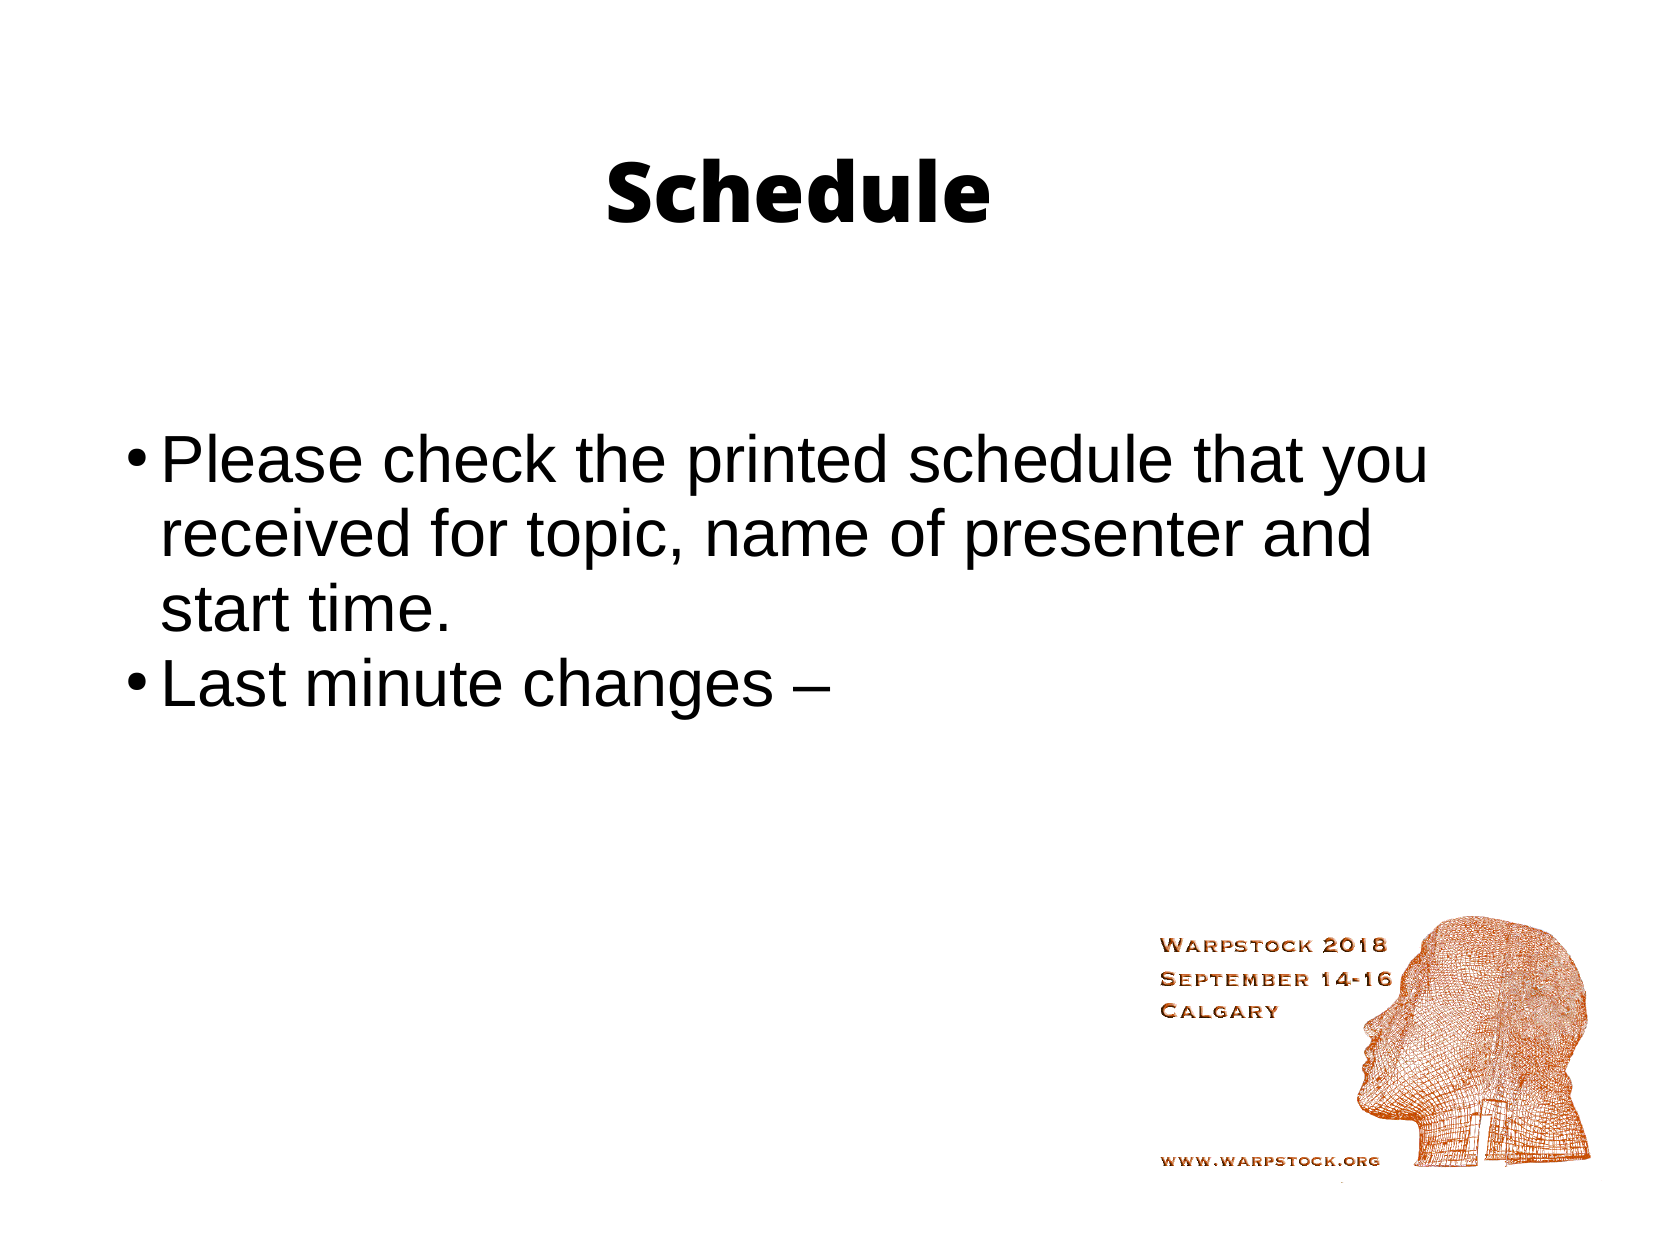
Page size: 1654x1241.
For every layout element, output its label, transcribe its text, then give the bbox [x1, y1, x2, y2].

picture [1145, 909, 1603, 1183]
text_box Schedule [590, 126, 1084, 296]
text_box Please check the printed schedule that you received for topic, name of presenter and start time. Last minute changes – [110, 414, 1530, 727]
